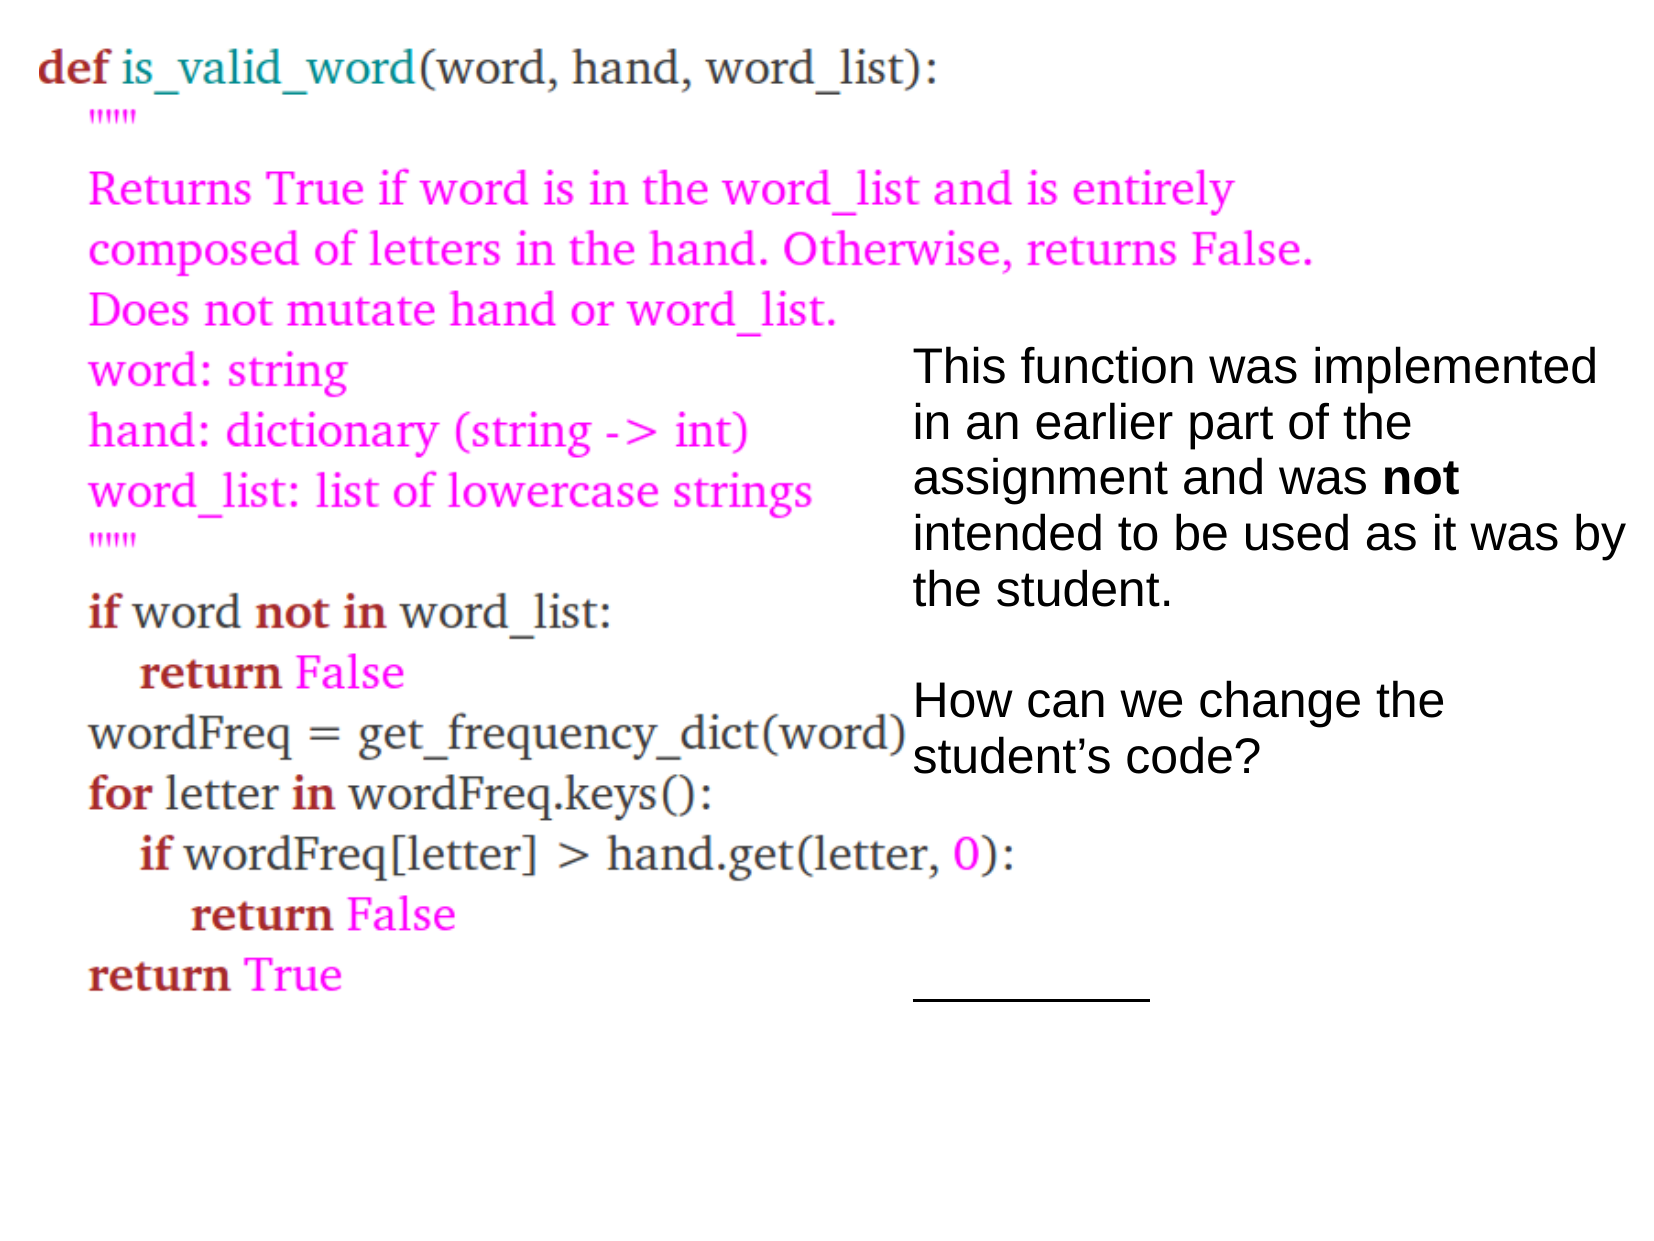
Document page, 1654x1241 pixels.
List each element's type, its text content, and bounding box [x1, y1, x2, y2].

text_box This function was implemented in an earlier part of the assignment and was not intended to be used as it was by the student. How can we change the student’s code? [897, 330, 1642, 1127]
picture [39, 29, 1318, 1004]
